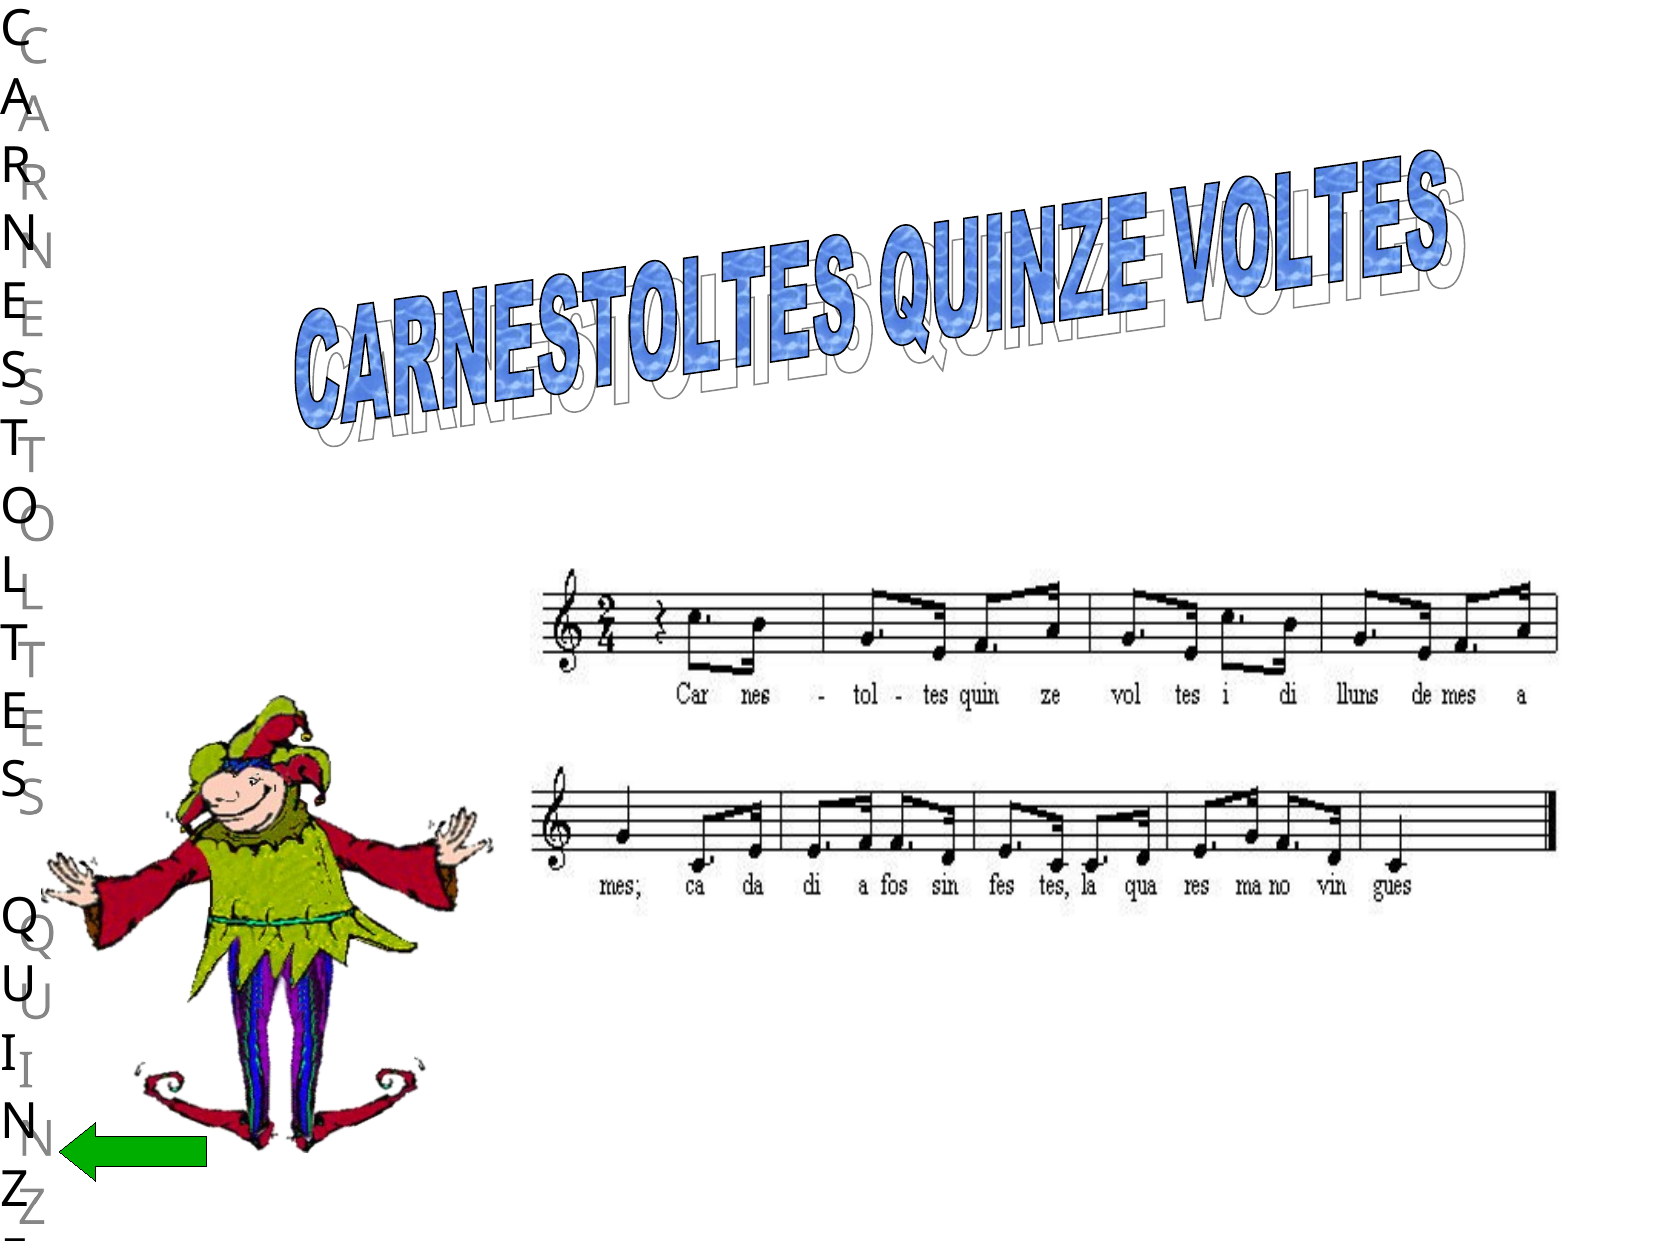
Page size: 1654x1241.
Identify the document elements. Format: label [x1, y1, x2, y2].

text_box [295, 234, 873, 447]
picture [41, 919, 48, 947]
text_box [880, 213, 1002, 371]
picture [41, 531, 1595, 1153]
text_box [1005, 192, 1165, 349]
text_box [1170, 150, 1465, 321]
text_box [59, 1122, 207, 1182]
